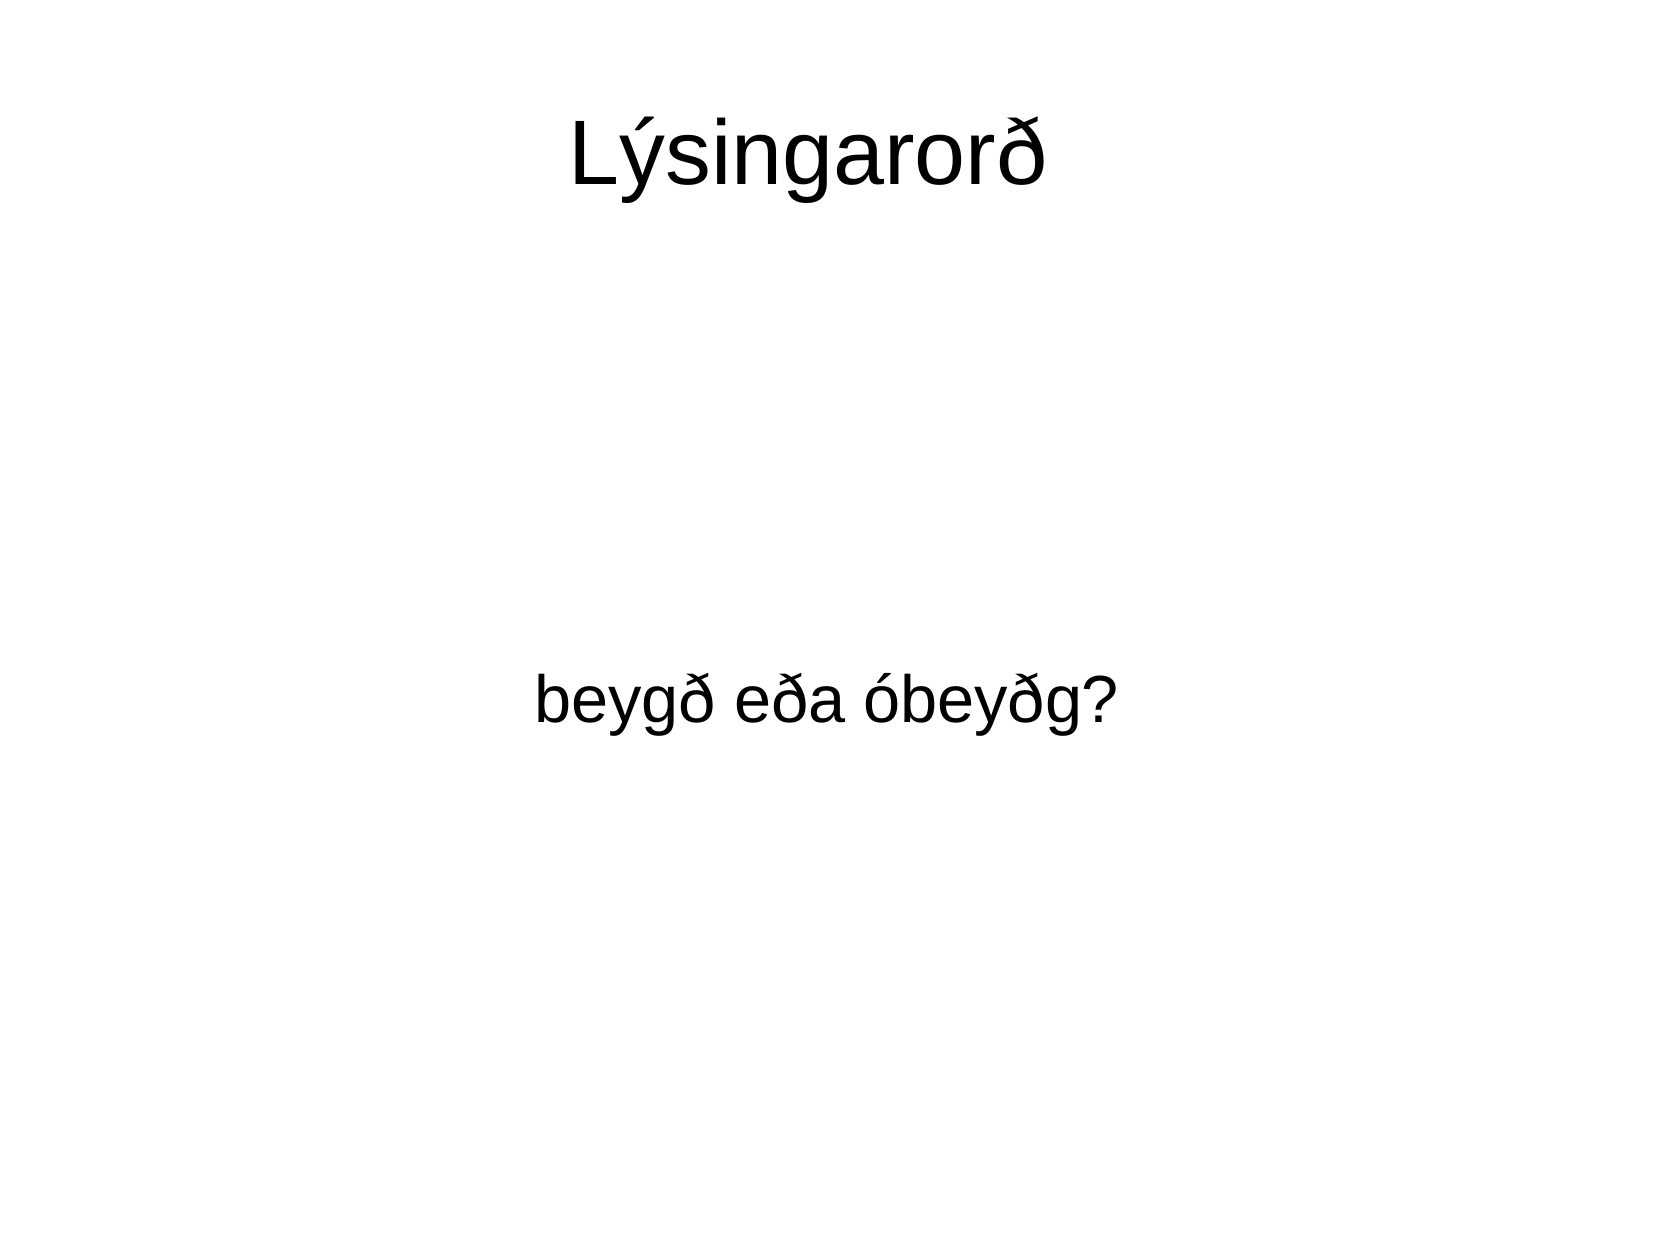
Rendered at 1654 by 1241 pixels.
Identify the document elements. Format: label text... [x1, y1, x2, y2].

title Lýsingarorð [82, 56, 1571, 250]
subtitle beygð eða óbeyðg? [82, 297, 1571, 1102]
